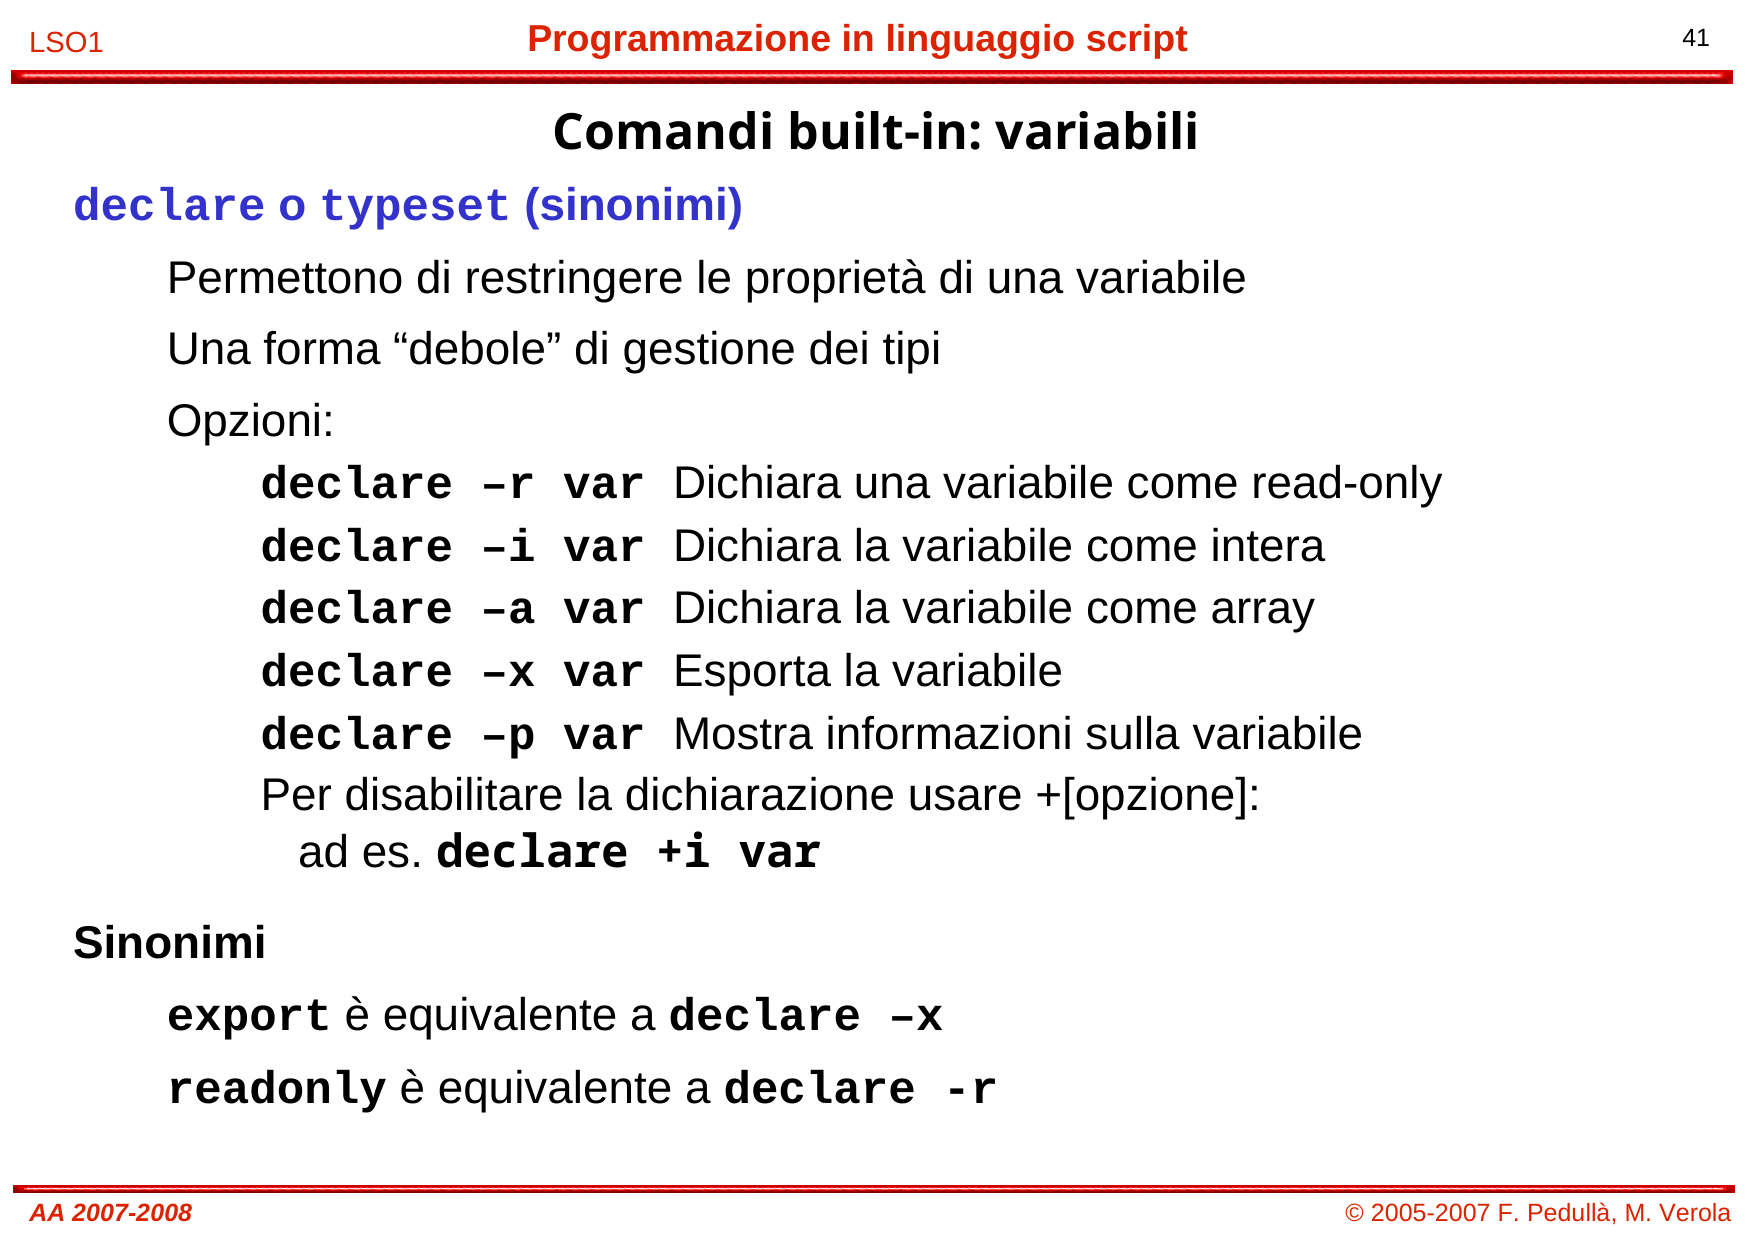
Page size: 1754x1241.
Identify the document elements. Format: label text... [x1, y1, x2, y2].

title Comandi built-in: variabili [512, 84, 1241, 171]
picture [11, 70, 1733, 84]
list declare o typeset (sinonimi) Permettono di restringere le proprietà di una variabile Una forma “debole” di gestione dei tipi Opzioni: declare –r var Dichiara una variabile come read-only declare –i var Dichiara la variabile come intera declare –a var Dichiara la variabile come array declare –x var Esporta la variabile declare –p var Mostra informazioni sulla variabile Per disabilitare la dichiarazione usare +[opzione]: ad es. declare +i var Sinonimi export è equivalente a declare –x readonly è equivalente a declare -r [58, 171, 1696, 1118]
picture [13, 1185, 1735, 1193]
